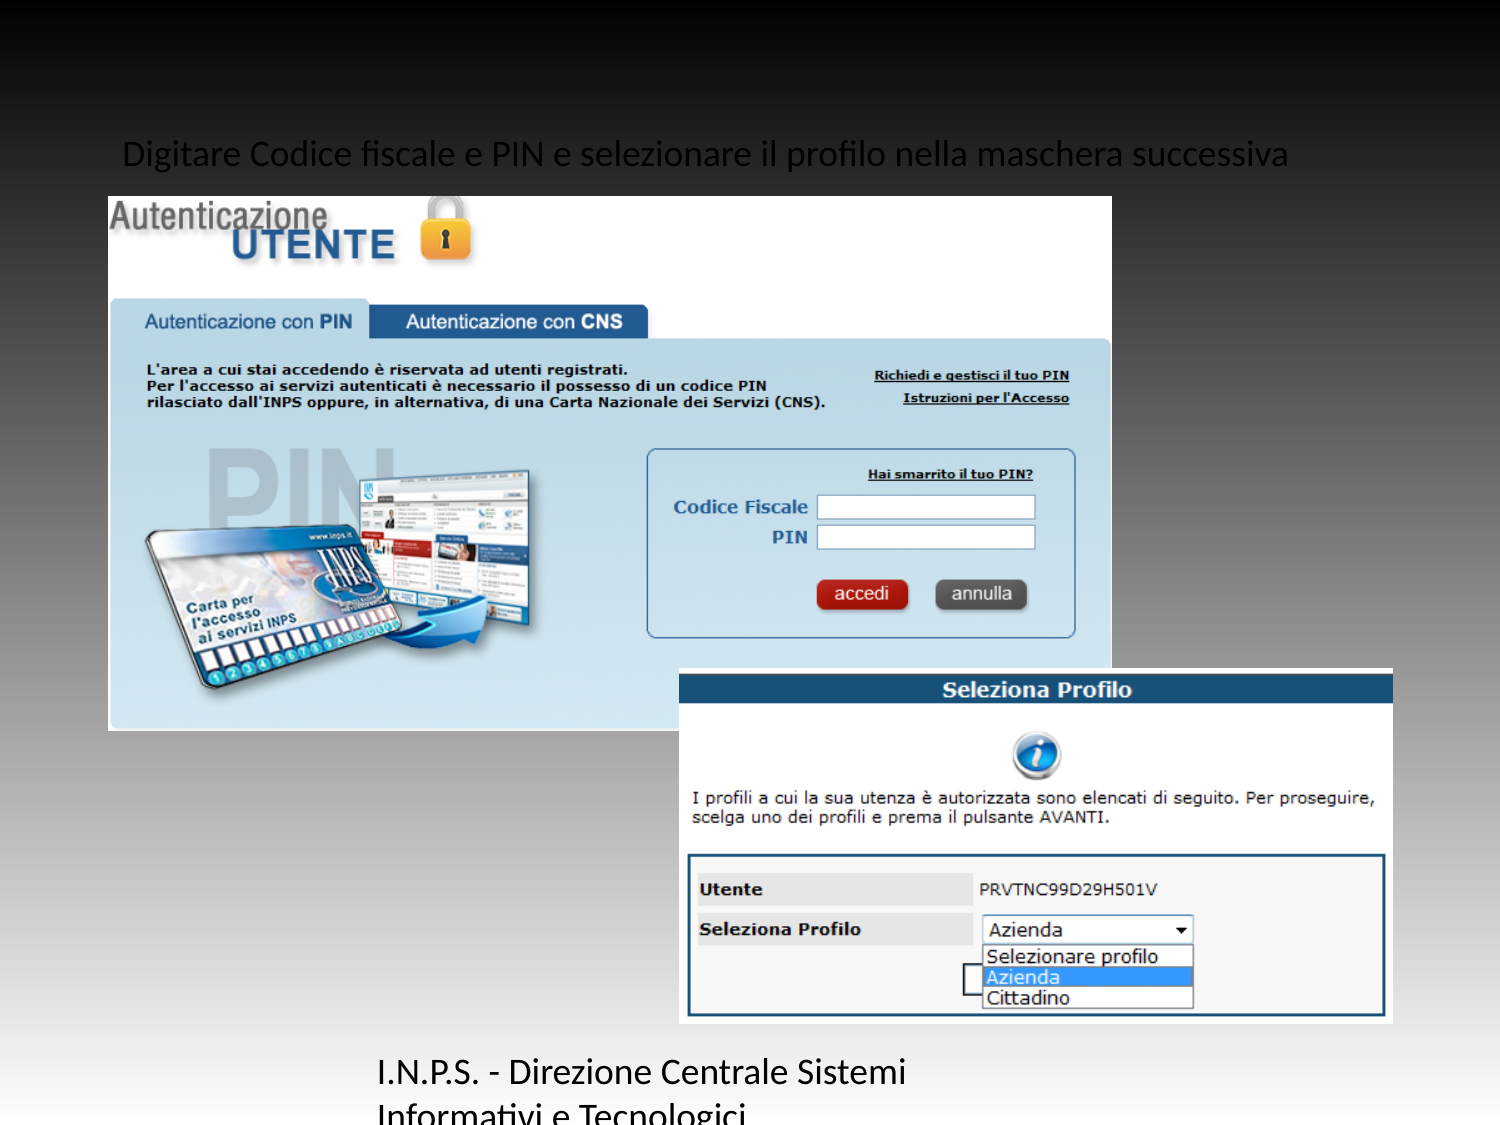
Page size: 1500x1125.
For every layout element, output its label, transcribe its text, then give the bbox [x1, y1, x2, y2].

picture [108, 196, 1393, 1024]
footer I.N.P.S. - Direzione Centrale Sistemi Informativi e Tecnologici [362, 1039, 1025, 1100]
text_box Digitare Codice fiscale e PIN e selezionare il profilo nella maschera successiva [107, 121, 1306, 182]
